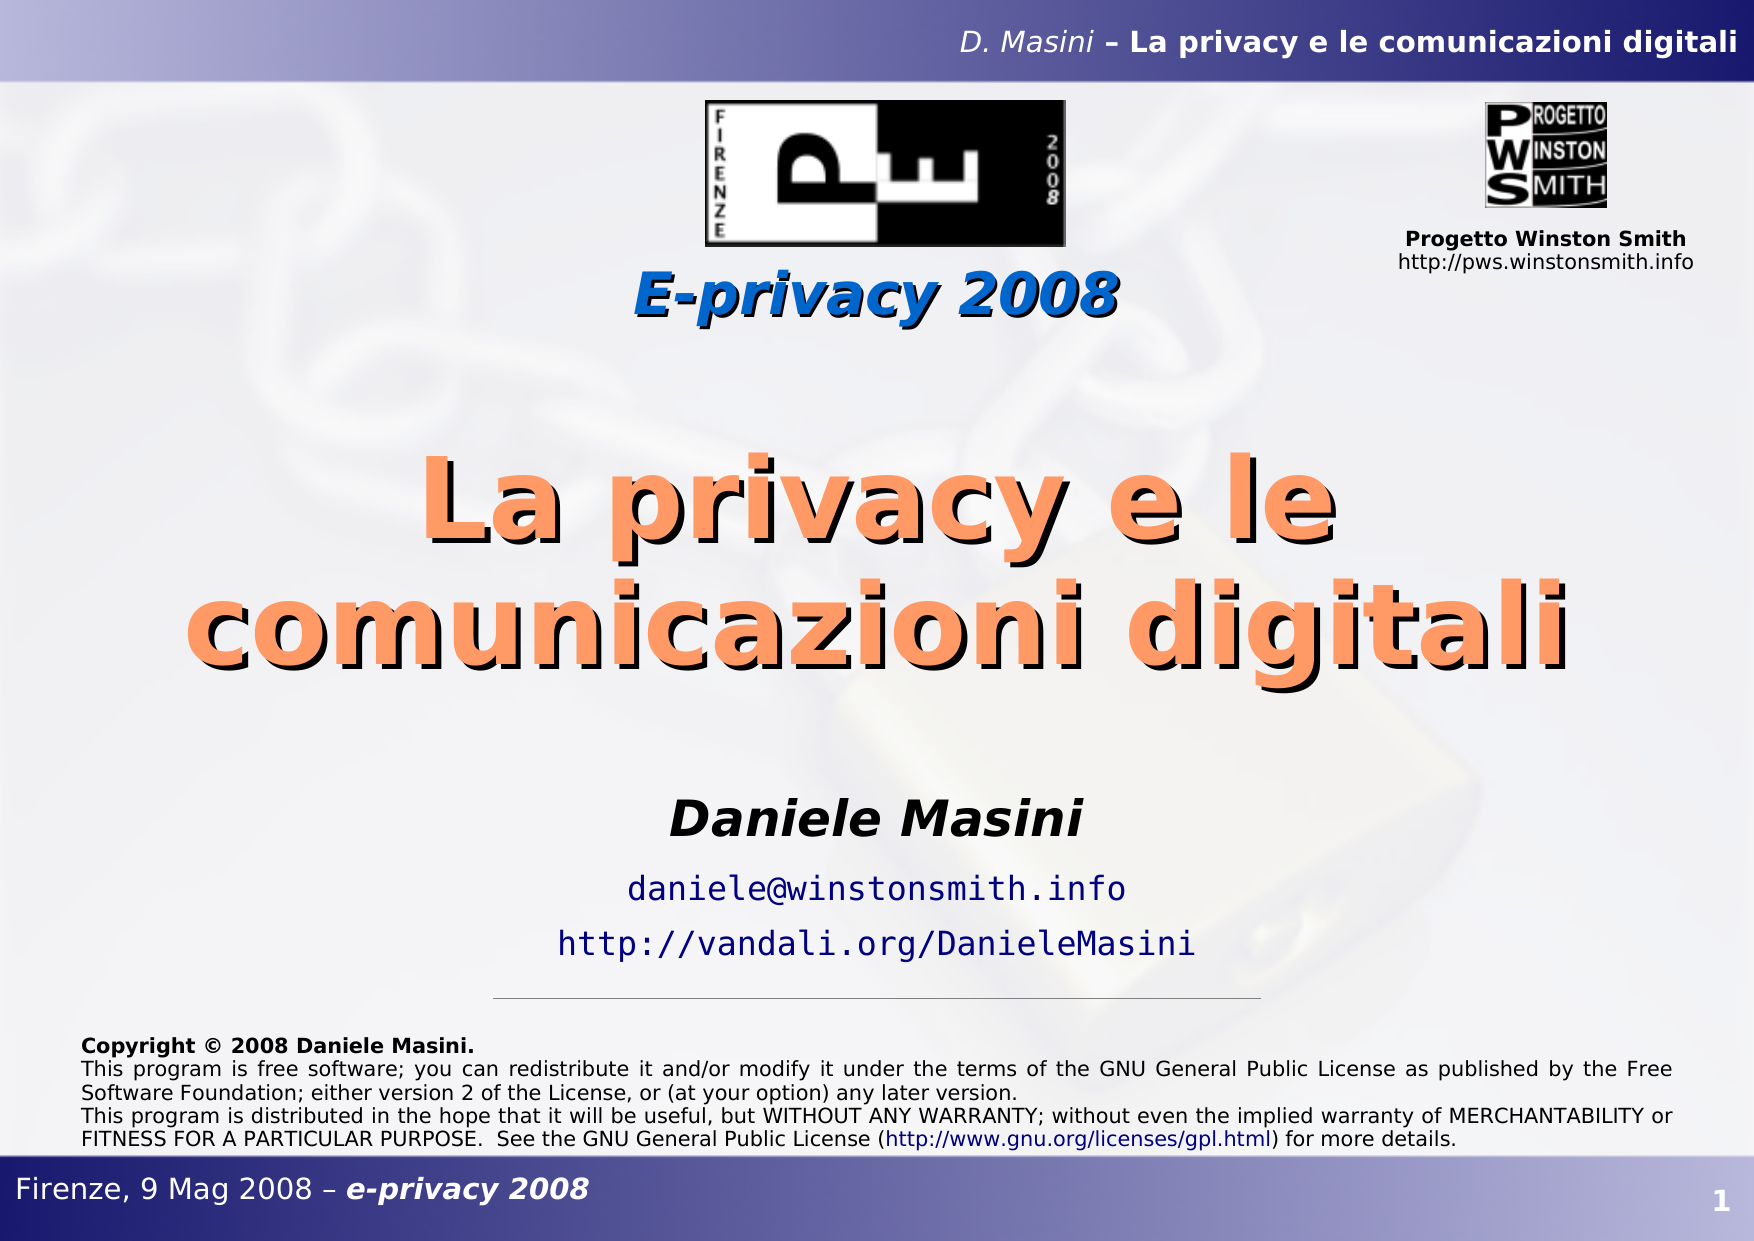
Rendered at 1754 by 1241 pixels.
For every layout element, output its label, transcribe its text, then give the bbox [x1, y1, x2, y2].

text_box Progetto Winston Smith http://pws.winstonsmith.info [1348, 227, 1744, 281]
text_box La privacy e le comunicazioni digitali [87, 422, 1667, 705]
text_box E-privacy 2008 [633, 262, 1121, 331]
text_box Daniele Masini daniele@winstonsmith.info http://vandali.org/DanieleMasini [242, 791, 1512, 966]
picture [0, 0, 1754, 1241]
text_box Copyright © 2008 Daniele Masini. This program is free software; you can redistribute it and/or modify it under the terms of the GNU General Public License as published by the Free Software Foundation; either version 2 of the License, or (at your option) any later version. This program is distributed in the hope that it will be useful, but WITHOUT ANY WARRANTY; without even the implied warranty of MERCHANTABILITY or FITNESS FOR A PARTICULAR PURPOSE. See the GNU General Public License (http://www.gnu.org/licenses/gpl.html) for more details. [81, 1034, 1674, 1162]
